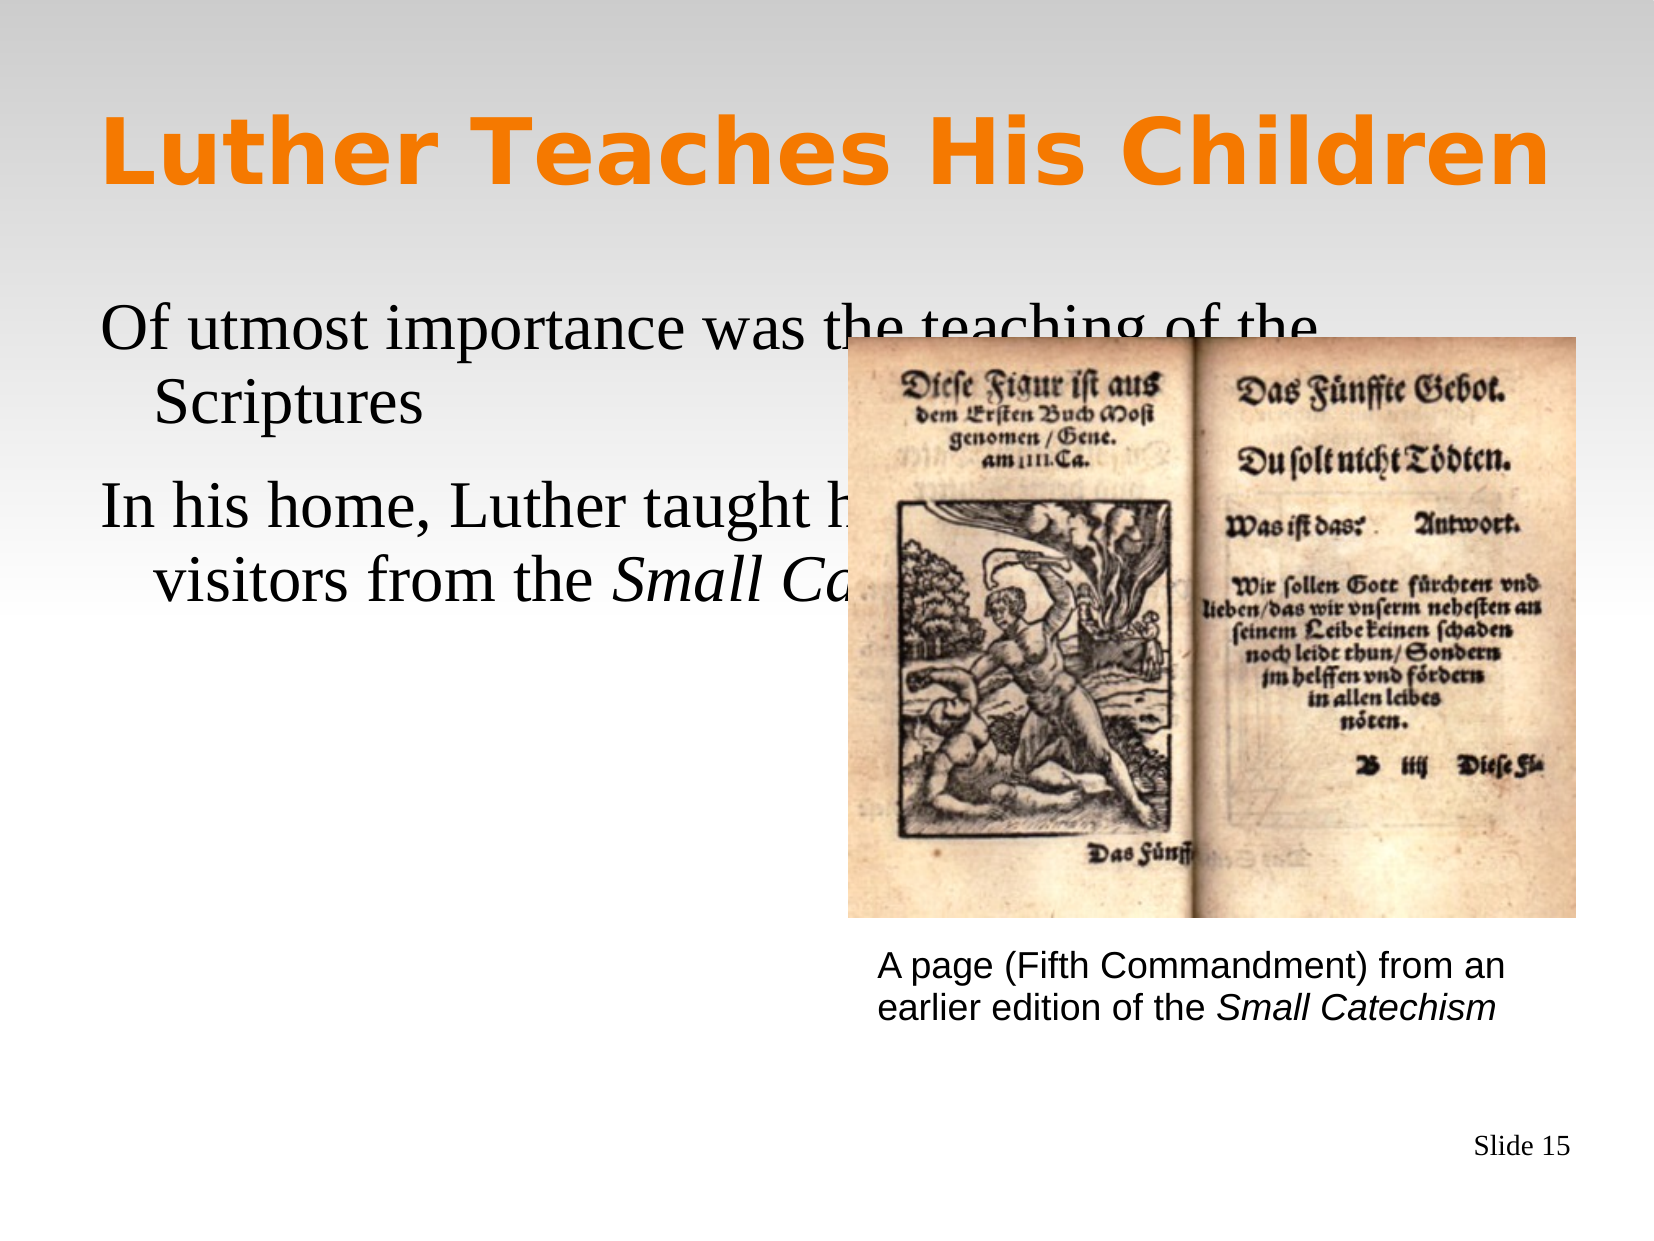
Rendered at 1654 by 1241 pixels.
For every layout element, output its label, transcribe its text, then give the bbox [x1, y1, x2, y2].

list Of utmost importance was the teaching of the Scriptures In his home, Luther taught his own children as well as visitors from the Small Catechism [82, 290, 809, 1109]
picture [848, 337, 1576, 918]
title Luther Teaches His Children [82, 49, 1571, 257]
text_box A page (Fifth Commandment) from an earlier edition of the Small Catechism [862, 937, 1576, 1037]
